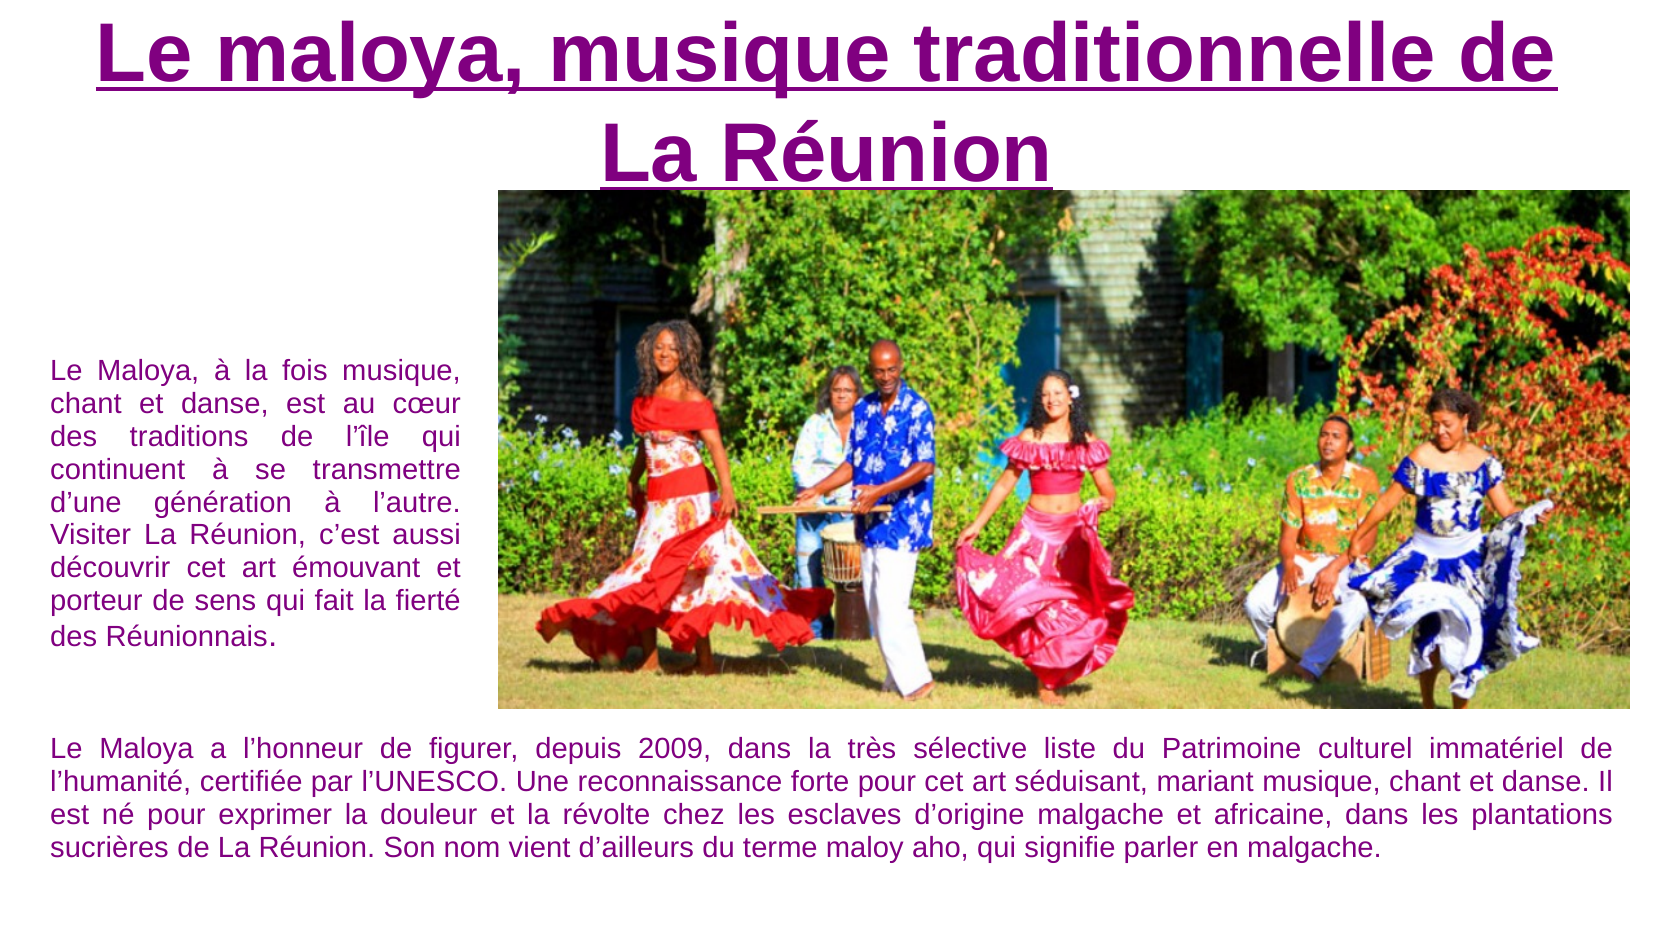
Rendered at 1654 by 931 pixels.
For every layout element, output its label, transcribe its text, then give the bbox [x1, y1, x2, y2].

title Le maloya, musique traditionnelle de La Réunion [82, 0, 1571, 202]
picture [498, 190, 1630, 709]
text_box Le Maloya, à la fois musique, chant et danse, est au cœur des traditions de l’île qui continuent à se transmettre d’une génération à l’autre. Visiter La Réunion, c’est aussi découvrir cet art émouvant et porteur de sens qui fait la fierté des Réunionnais. [35, 347, 485, 706]
text_box Le Maloya a l’honneur de figurer, depuis 2009, dans la très sélective liste du Patrimoine culturel immatériel de l’humanité, certifiée par l’UNESCO. Une reconnaissance forte pour cet art séduisant, mariant musique, chant et danse. Il est né pour exprimer la douleur et la révolte chez les esclaves d’origine malgache et africaine, dans les plantations sucrières de La Réunion. Son nom vient d’ailleurs du terme maloy aho, qui signifie parler en malgache. [35, 724, 1631, 909]
